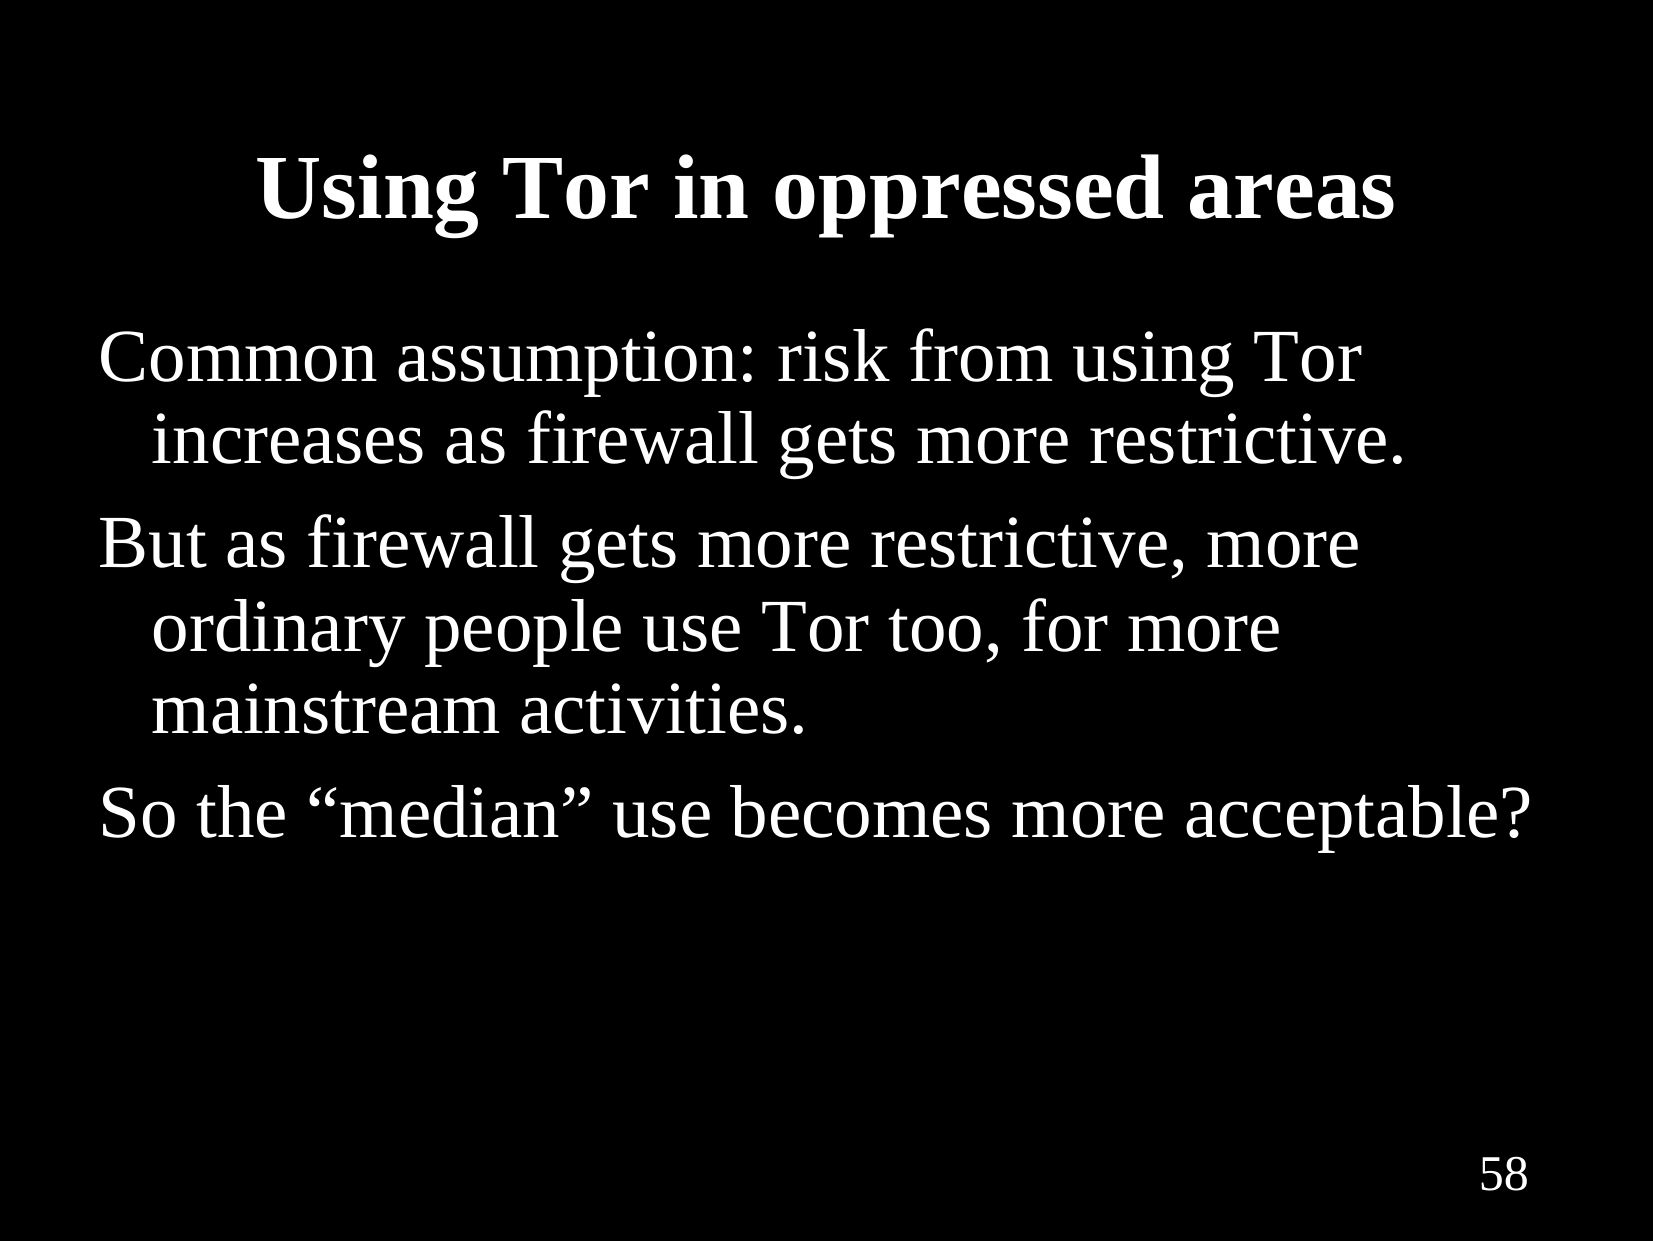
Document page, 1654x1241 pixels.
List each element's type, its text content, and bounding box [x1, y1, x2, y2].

title Using Tor in oppressed areas [121, 92, 1533, 284]
list Common assumption: risk from using Tor increases as firewall gets more restrictive. But as firewall gets more restrictive, more ordinary people use Tor too, for more mainstream activities. So the “median” use becomes more acceptable? [81, 314, 1572, 1104]
